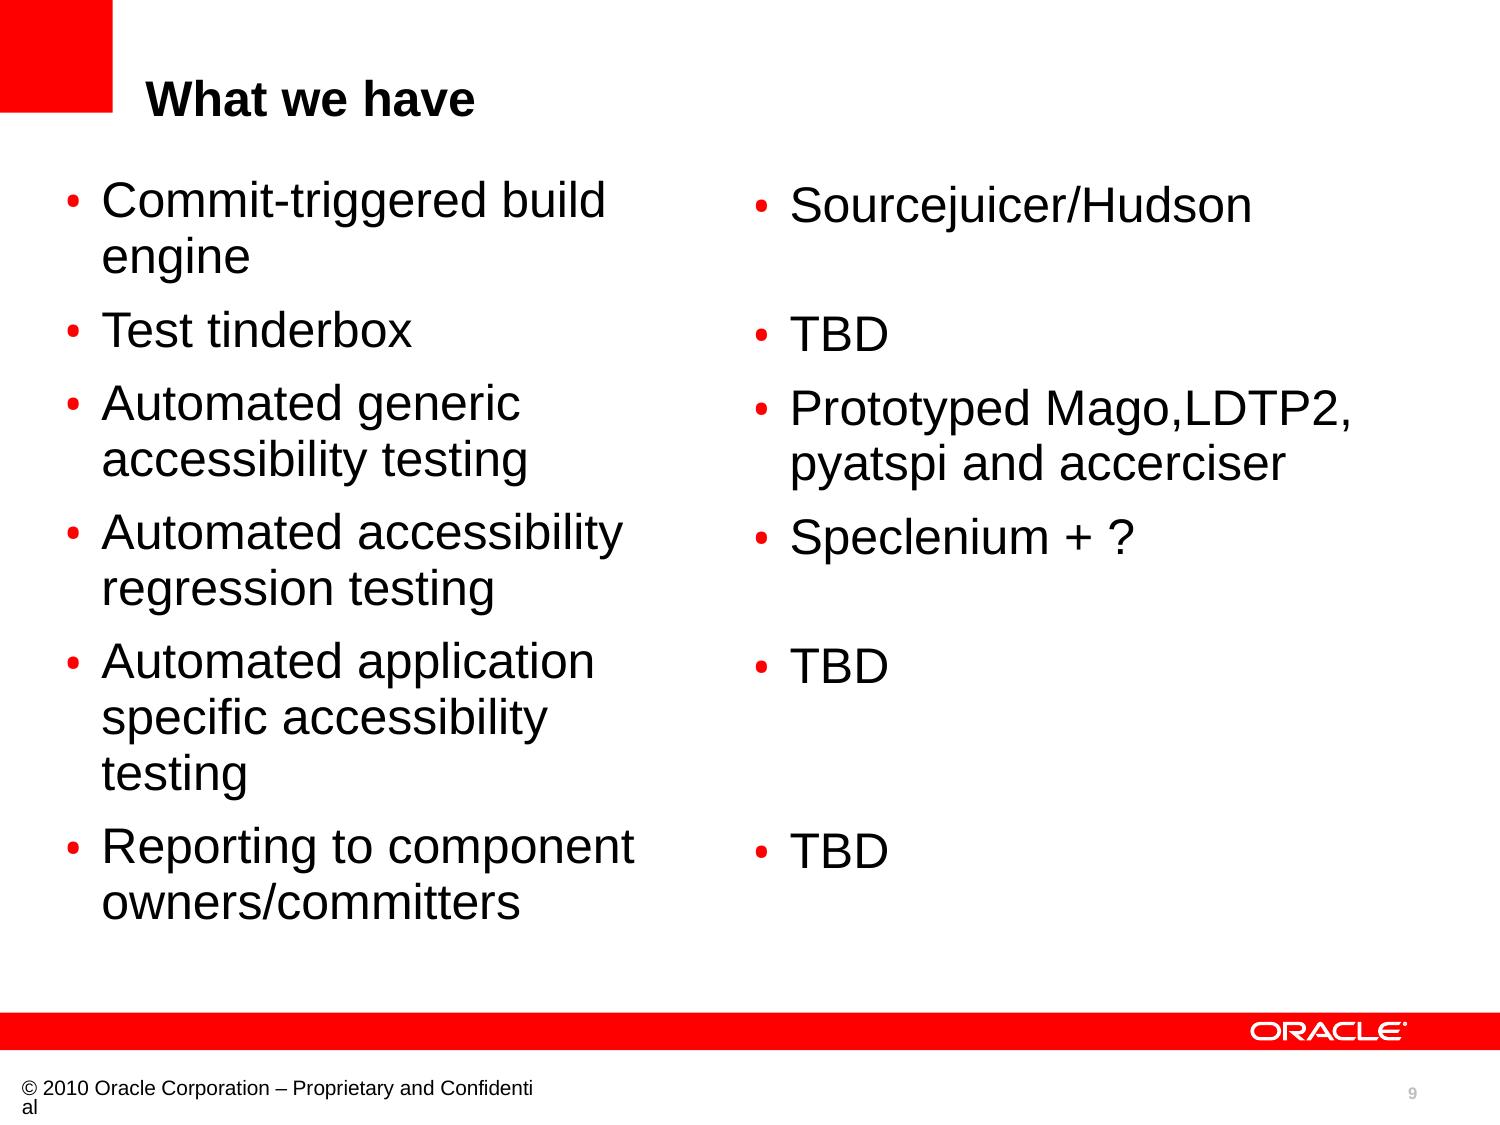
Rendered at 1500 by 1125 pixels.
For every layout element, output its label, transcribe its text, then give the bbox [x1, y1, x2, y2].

list Commit-triggered build engine Test tinderbox Automated generic accessibility testing Automated accessibility regression testing Automated application specific accessibility testing Reporting to component owners/committers [63, 172, 688, 1007]
title What we have [145, 67, 1388, 220]
list Sourcejuicer/Hudson TBD Prototyped Mago,LDTP2, pyatspi and accerciser Speclenium + ? TBD TBD [752, 177, 1424, 905]
